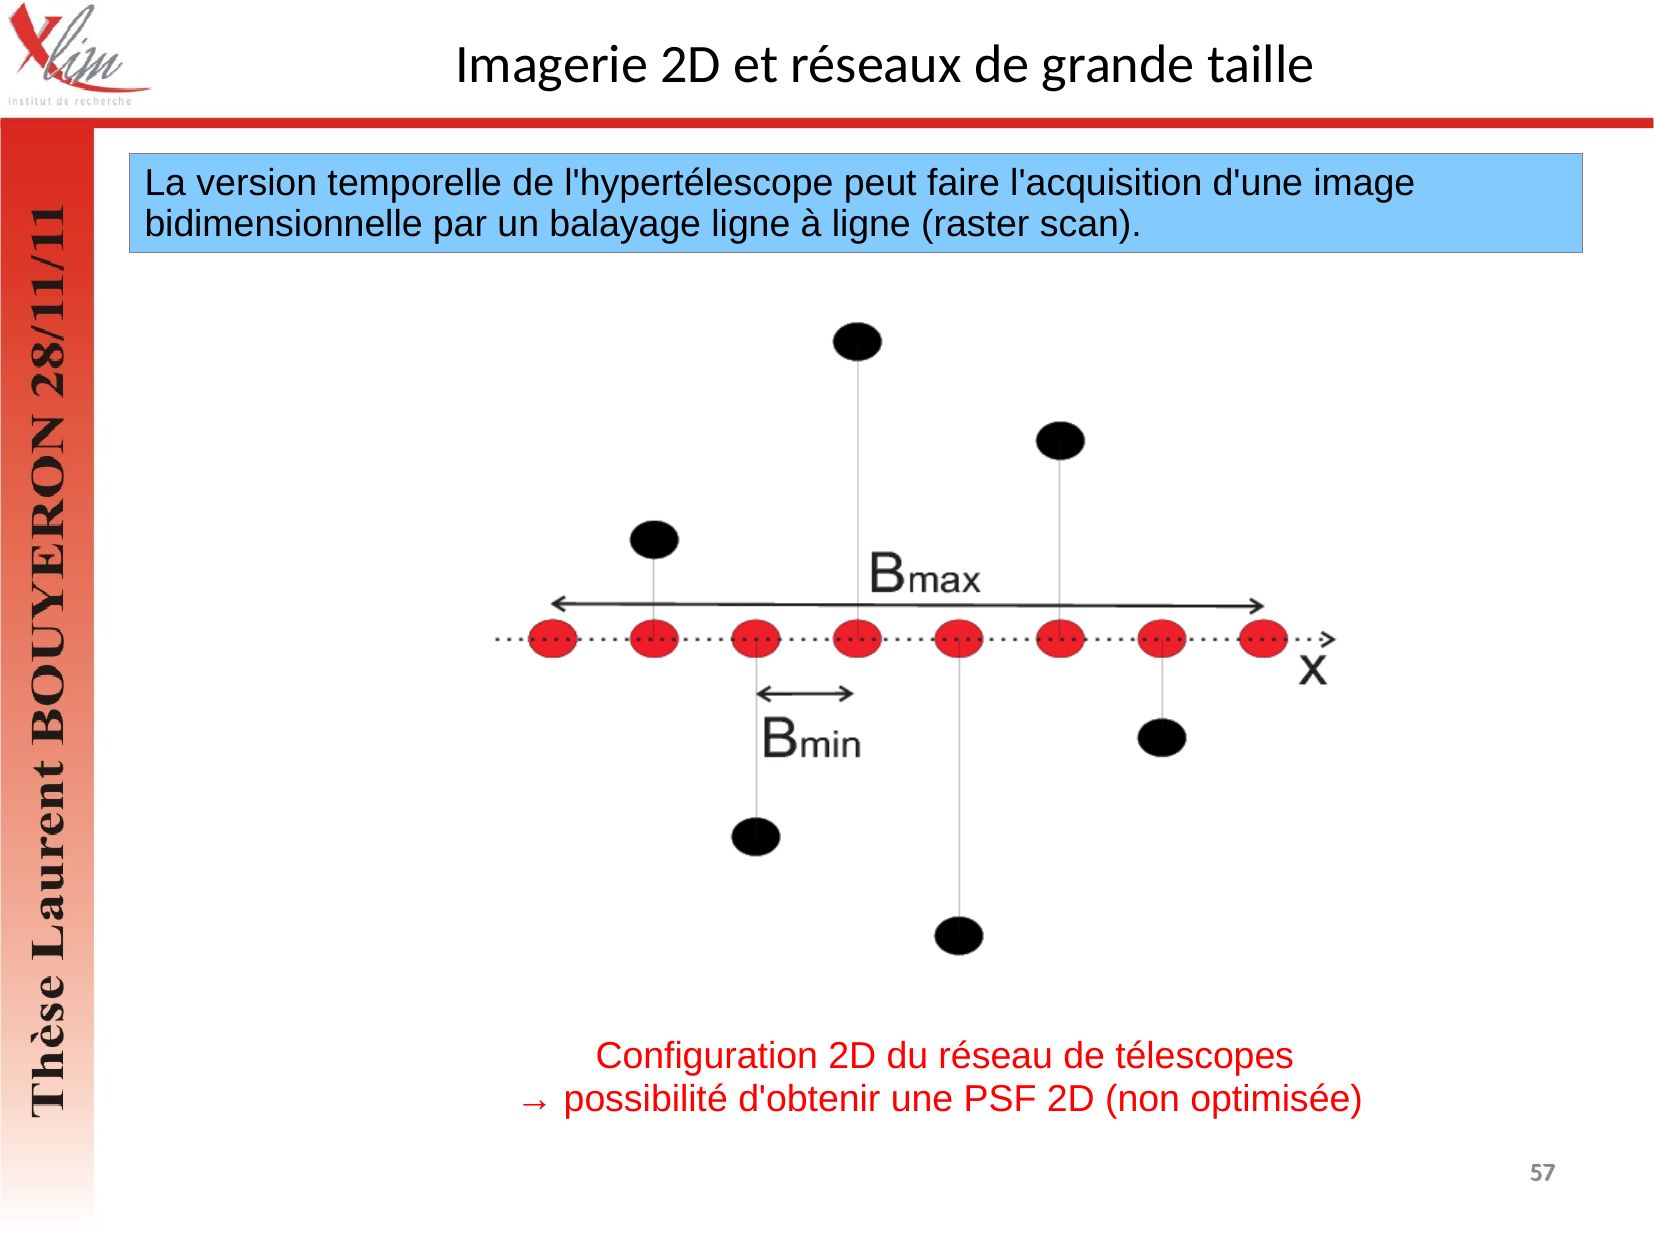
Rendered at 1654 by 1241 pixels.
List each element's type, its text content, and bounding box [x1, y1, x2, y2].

picture [0, 0, 1654, 1241]
text_box Configuration 2D du réseau de télescopes → possibilité d'obtenir une PSF 2D (non optimisée) [496, 1027, 1394, 1127]
text_box La version temporelle de l'hypertélescope peut faire l'acquisition d'une image bidimensionnelle par un balayage ligne à ligne (raster scan). [129, 153, 1583, 253]
text_box Imagerie 2D et réseaux de grande taille [141, 0, 1630, 130]
text_box <numéro> [1185, 1129, 1571, 1213]
